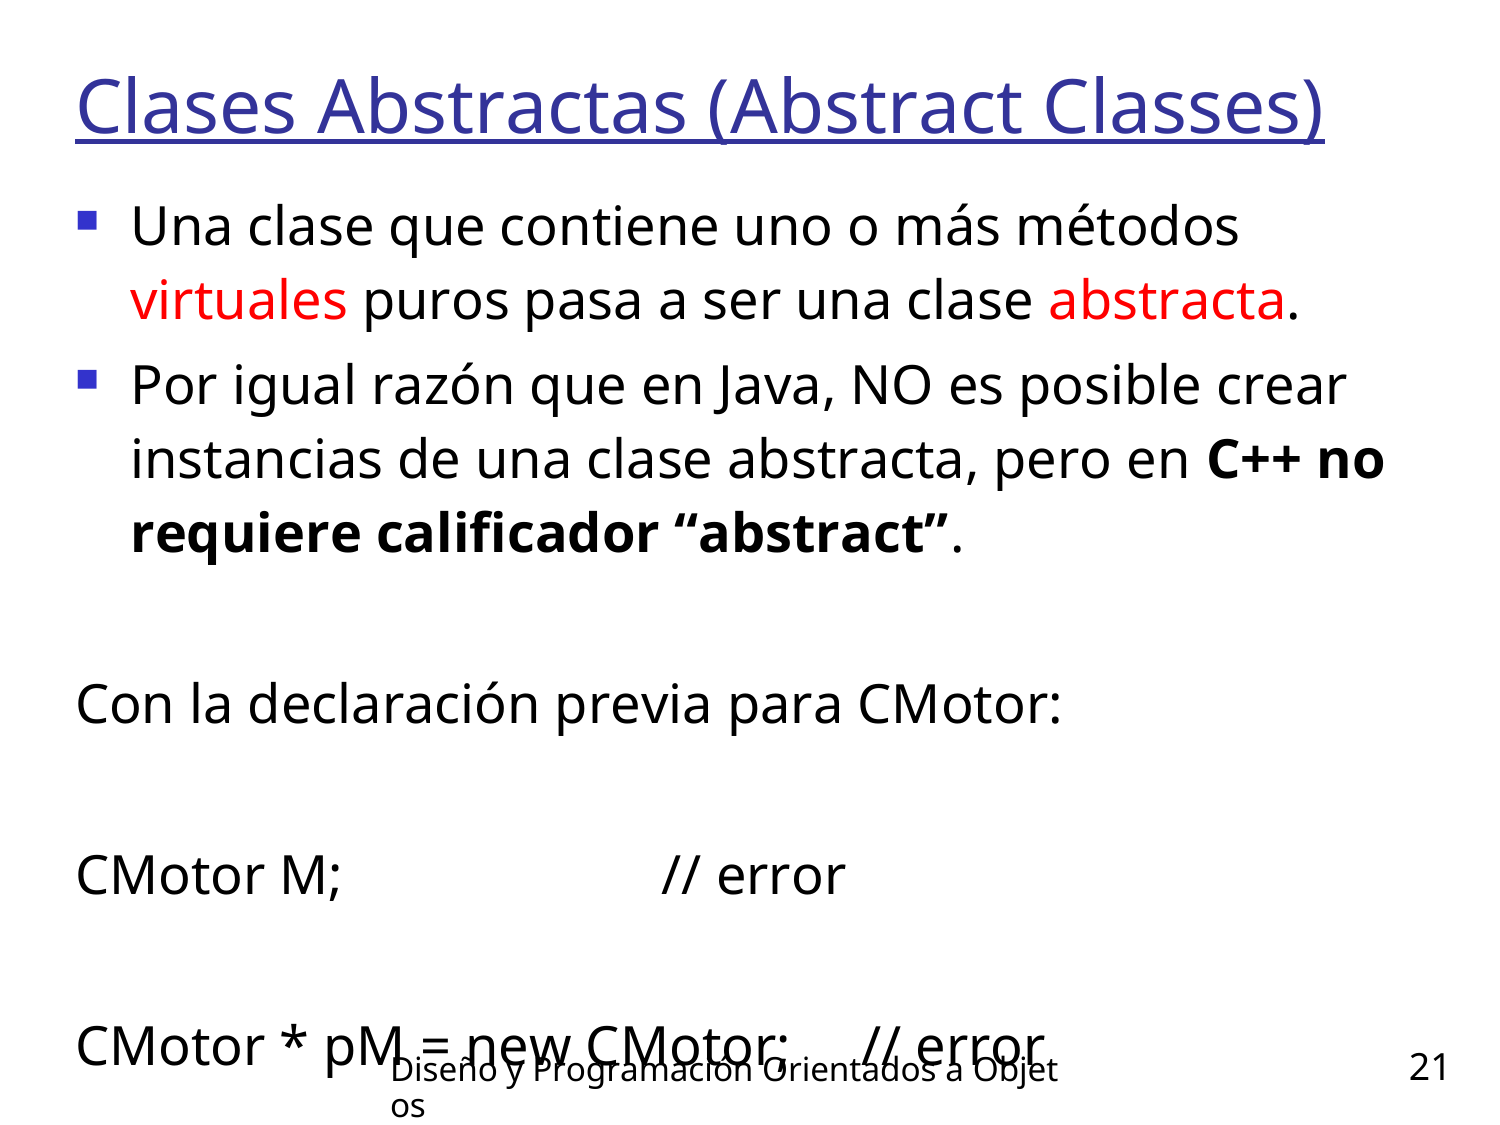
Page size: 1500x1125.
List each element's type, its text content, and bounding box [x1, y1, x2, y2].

title Clases Abstractas (Abstract Classes)‏ [75, 18, 1466, 181]
list Una clase que contiene uno o más métodos virtuales puros pasa a ser una clase abstracta. Por igual razón que en Java, NO es posible crear instancias de una clase abstracta, pero en C++ no requiere calificador “abstract”. Con la declaración previa para CMotor: CMotor M; // error CMotor * pM = new CMotor; // error [75, 187, 1462, 1013]
